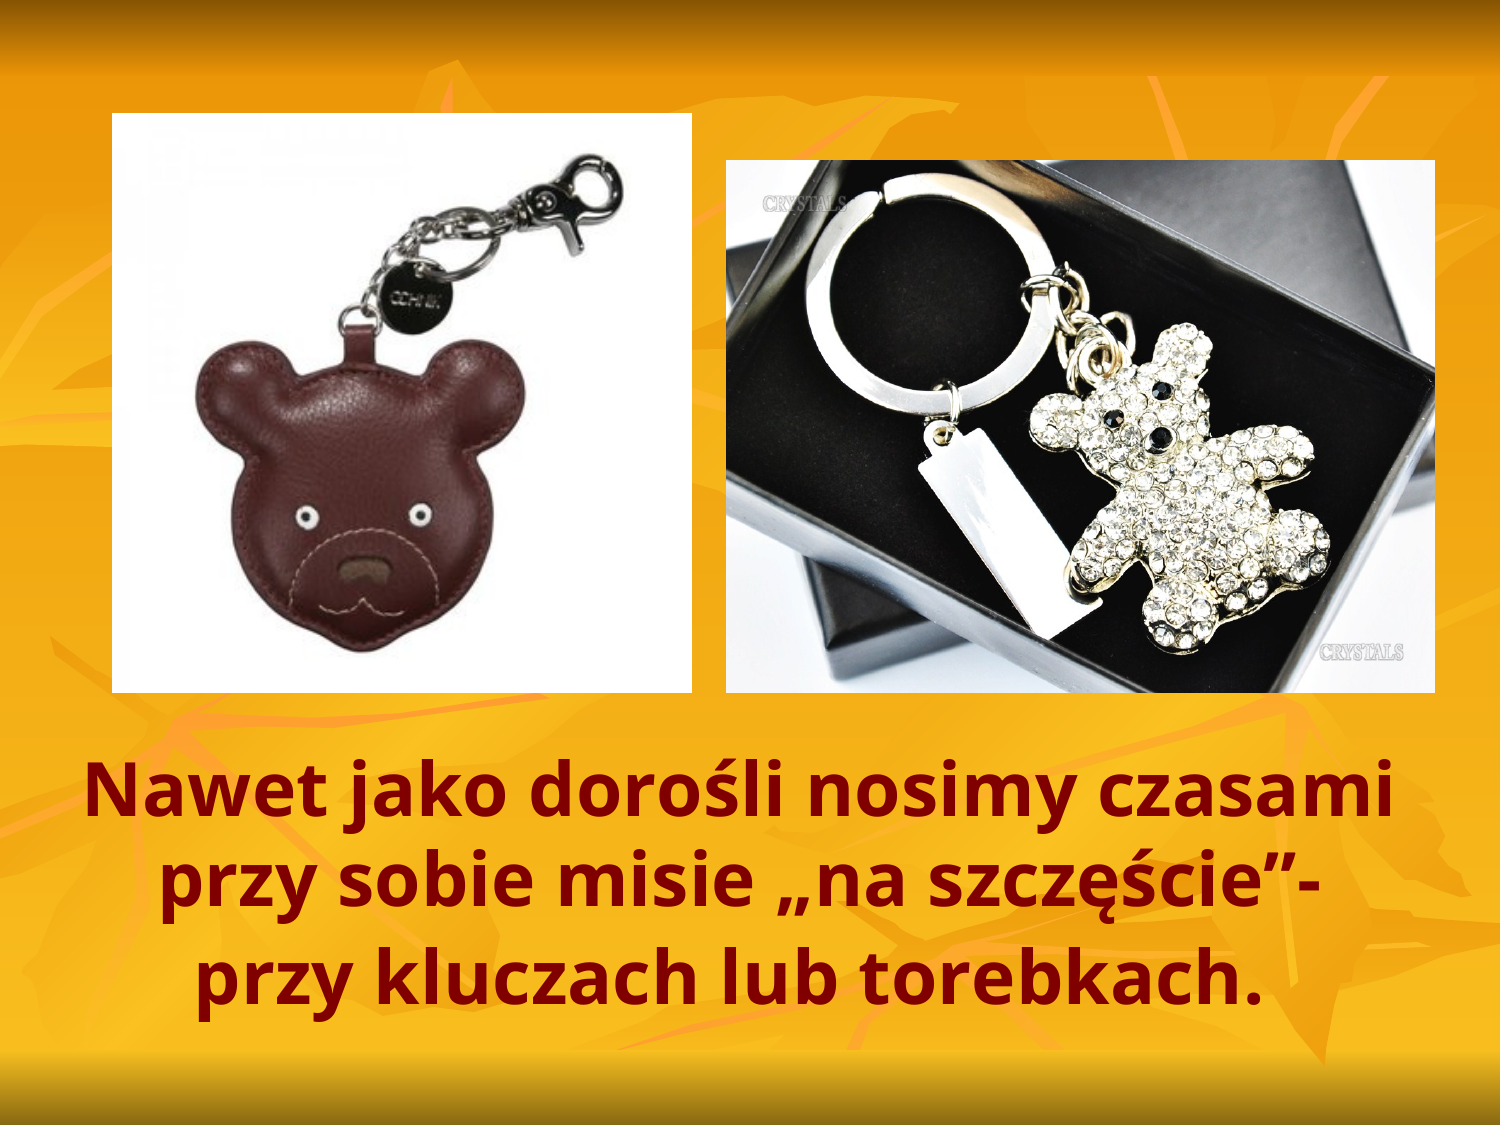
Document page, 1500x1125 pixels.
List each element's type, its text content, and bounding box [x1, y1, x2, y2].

title Nawet jako dorośli nosimy czasami przy sobie misie „na szczęście”- przy kluczach lub torebkach. [64, 704, 1415, 1059]
picture [726, 160, 1435, 693]
picture [112, 113, 692, 693]
